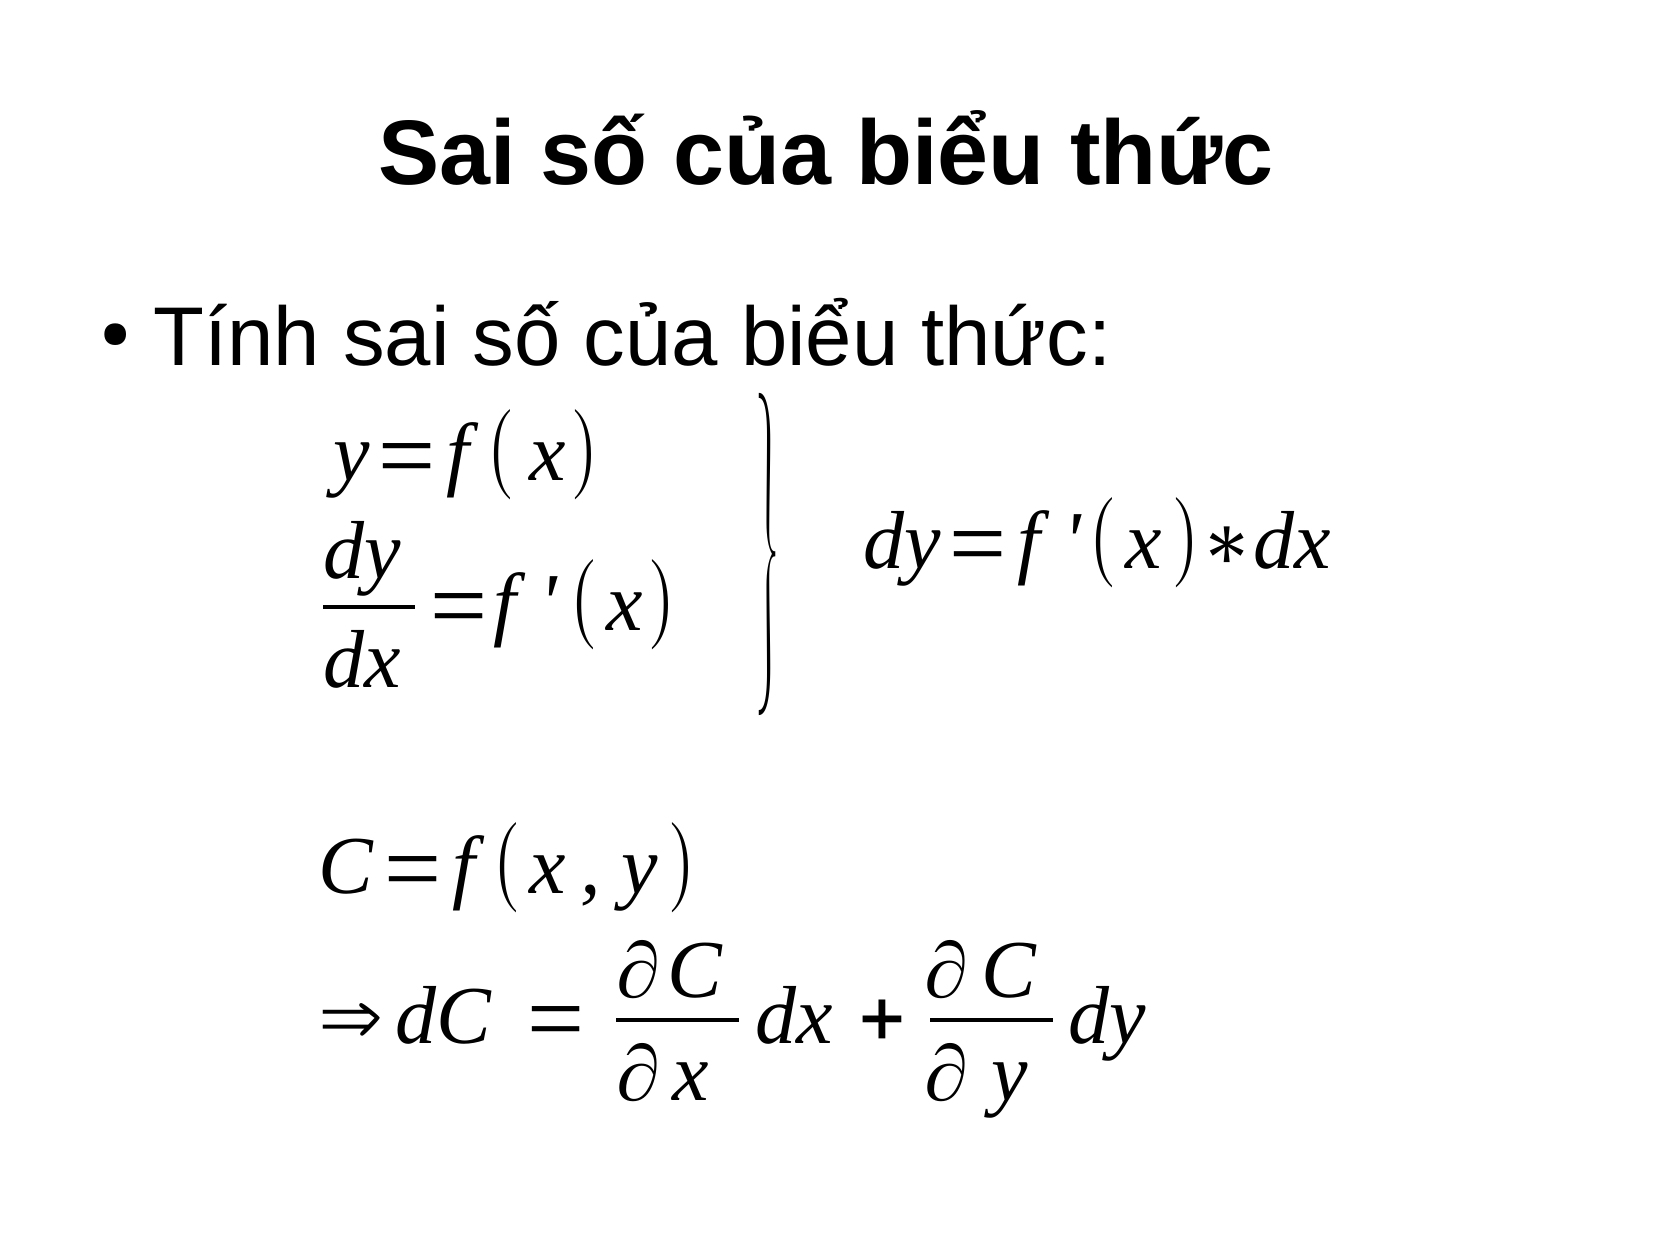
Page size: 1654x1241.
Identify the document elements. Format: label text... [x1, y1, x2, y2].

title Sai số của biểu thức [82, 49, 1571, 257]
list Tính sai số của biểu thức: [82, 290, 1571, 1109]
chart [297, 387, 1355, 1119]
